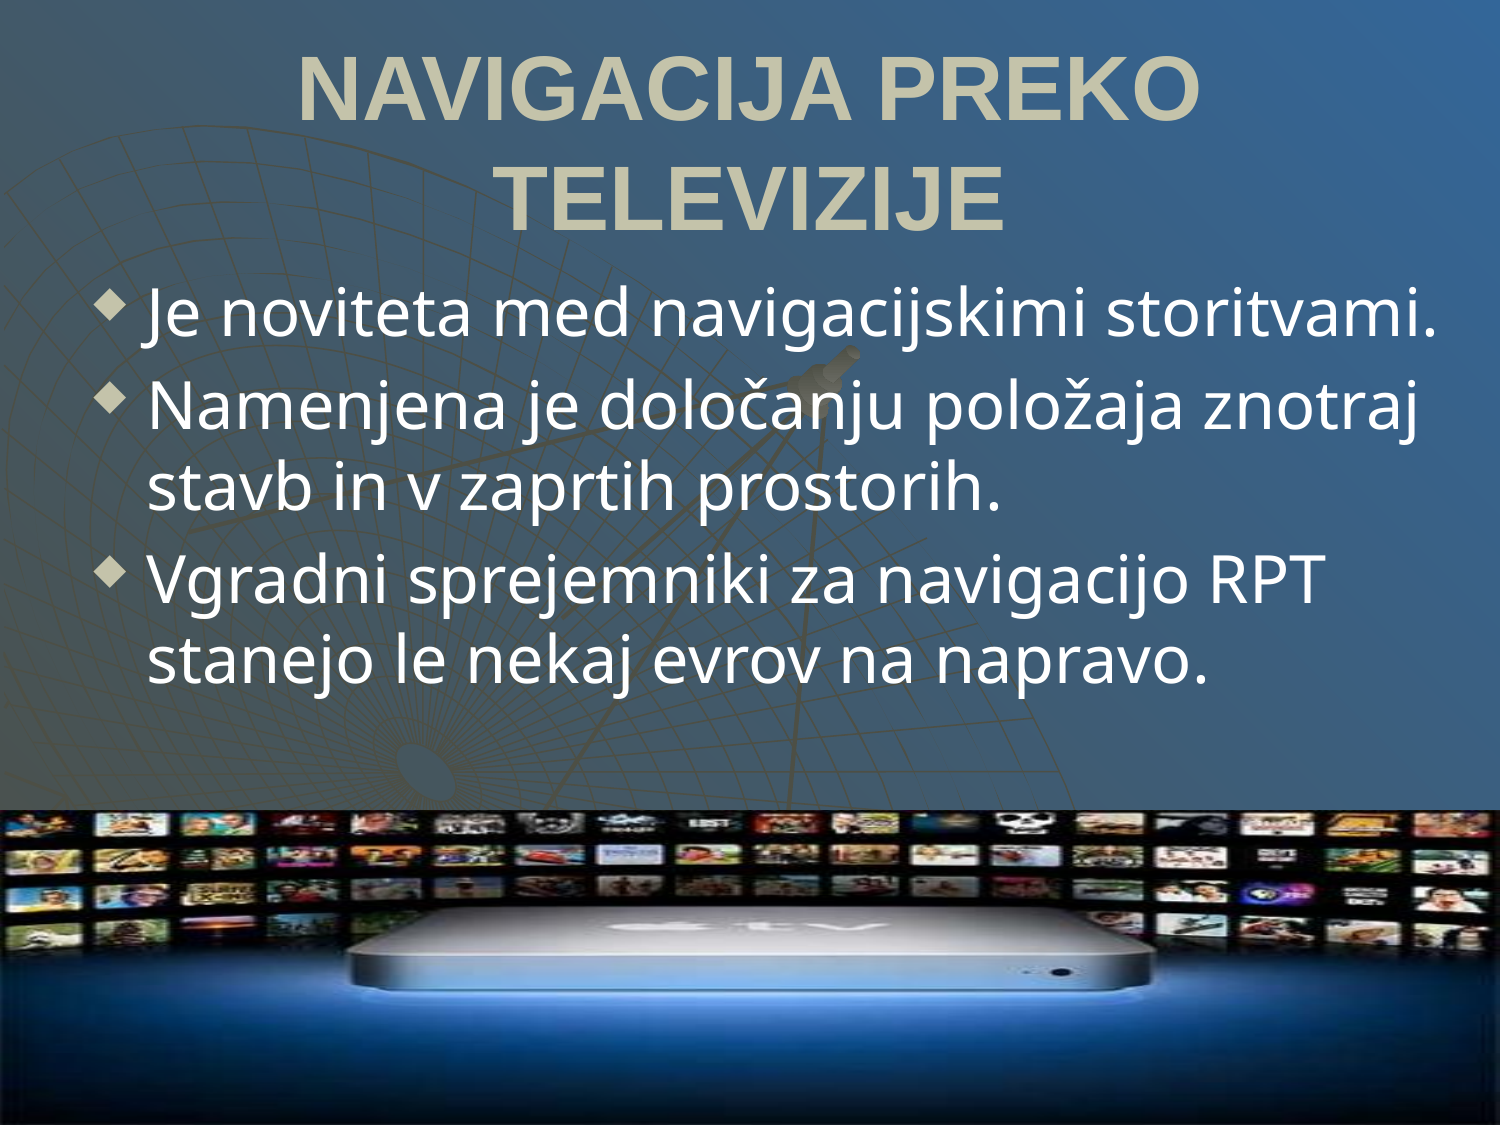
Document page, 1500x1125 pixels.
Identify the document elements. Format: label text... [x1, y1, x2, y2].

list Je noviteta med navigacijskimi storitvami. Namenjena je določanju položaja znotraj stavb in v zaprtih prostorih. Vgradni sprejemniki za navigacijo RPT stanejo le nekaj evrov na napravo. [75, 262, 1471, 810]
picture [0, 810, 1500, 1125]
title NAVIGACIJA PREKO TELEVIZIJE [75, 45, 1425, 233]
